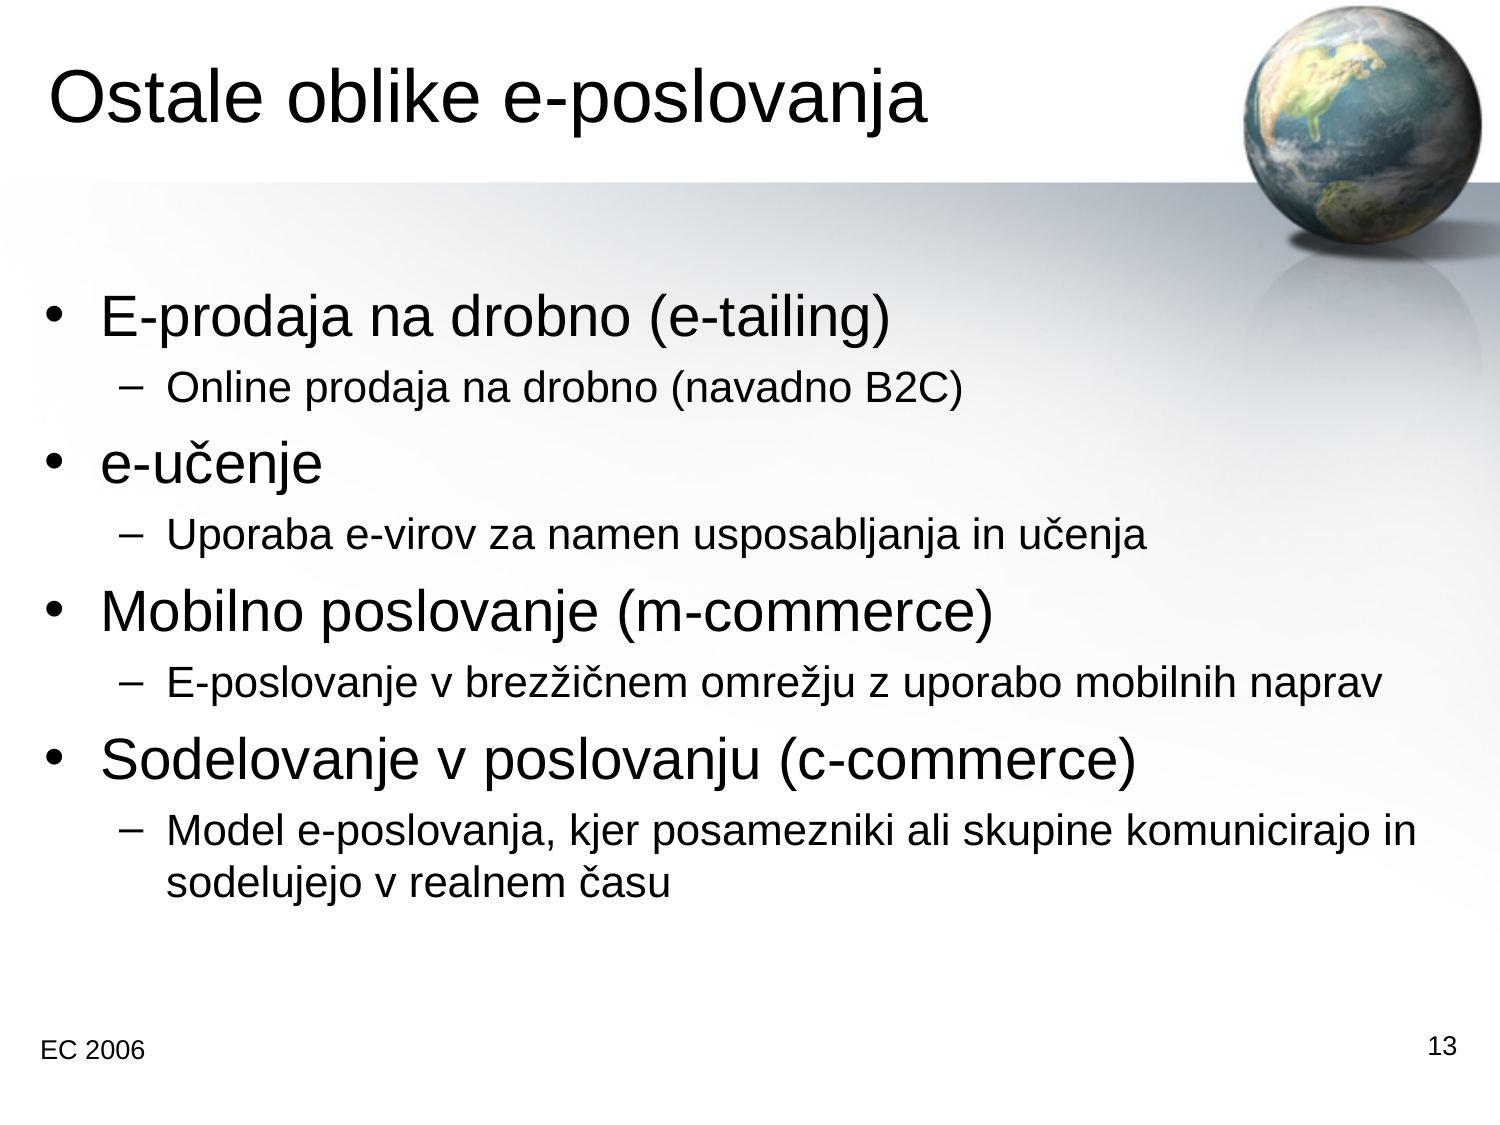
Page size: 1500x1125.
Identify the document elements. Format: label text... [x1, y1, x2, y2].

picture [0, 0, 1500, 1125]
text_box EC 2006 [25, 1025, 338, 1101]
list E-prodaja na drobno (e-tailing) Online prodaja na drobno (navadno B2C) e-učenje Uporaba e-virov za namen usposabljanja in učenja Mobilno poslovanje (m-commerce) E-poslovanje v brezžičnem omrežju z uporabo mobilnih naprav Sodelovanje v poslovanju (c-commerce) Model e-poslovanja, kjer posamezniki ali skupine komunicirajo in sodelujejo v realnem času [29, 271, 1471, 995]
title Ostale oblike e-poslovanja [33, 22, 1239, 162]
text_box <number> [1159, 1020, 1473, 1096]
